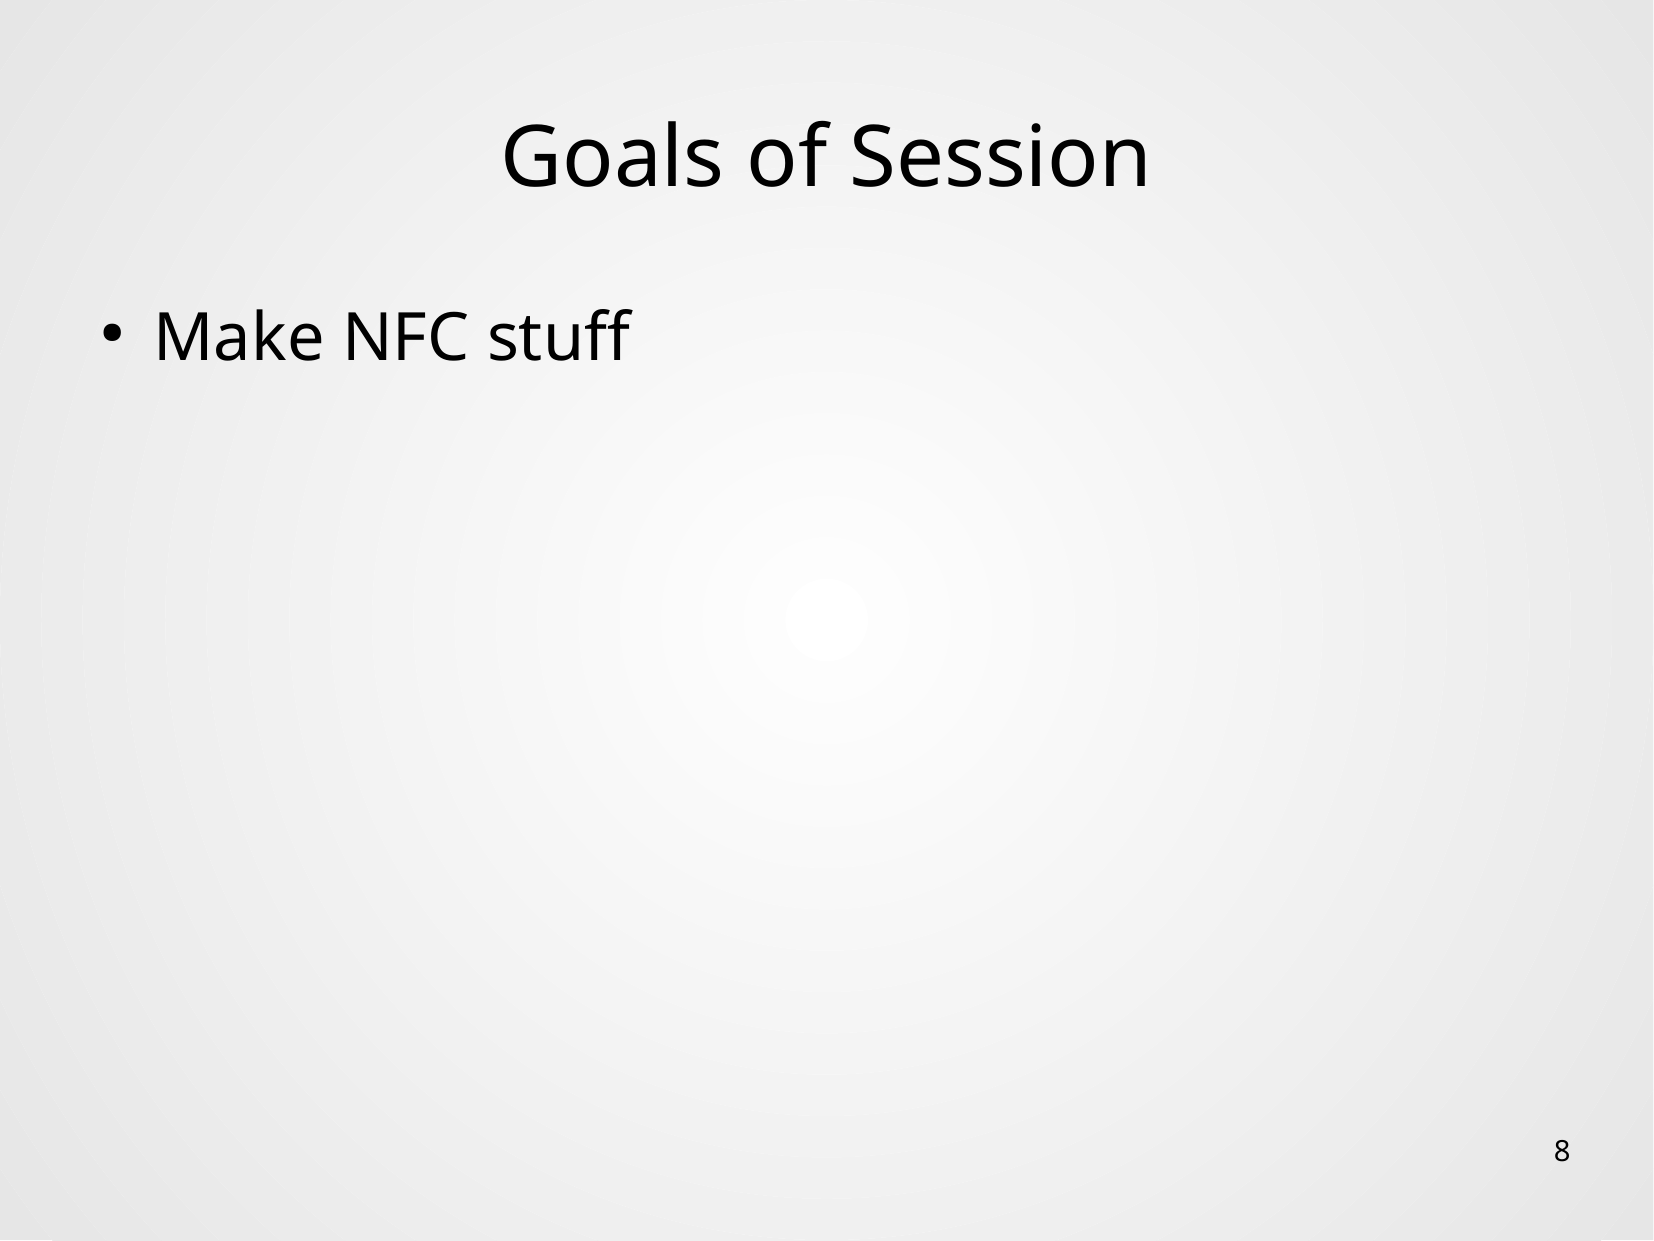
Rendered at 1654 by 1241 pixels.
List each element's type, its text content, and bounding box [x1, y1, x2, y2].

title Goals of Session [82, 49, 1571, 257]
list Make NFC stuff [82, 289, 1571, 1010]
